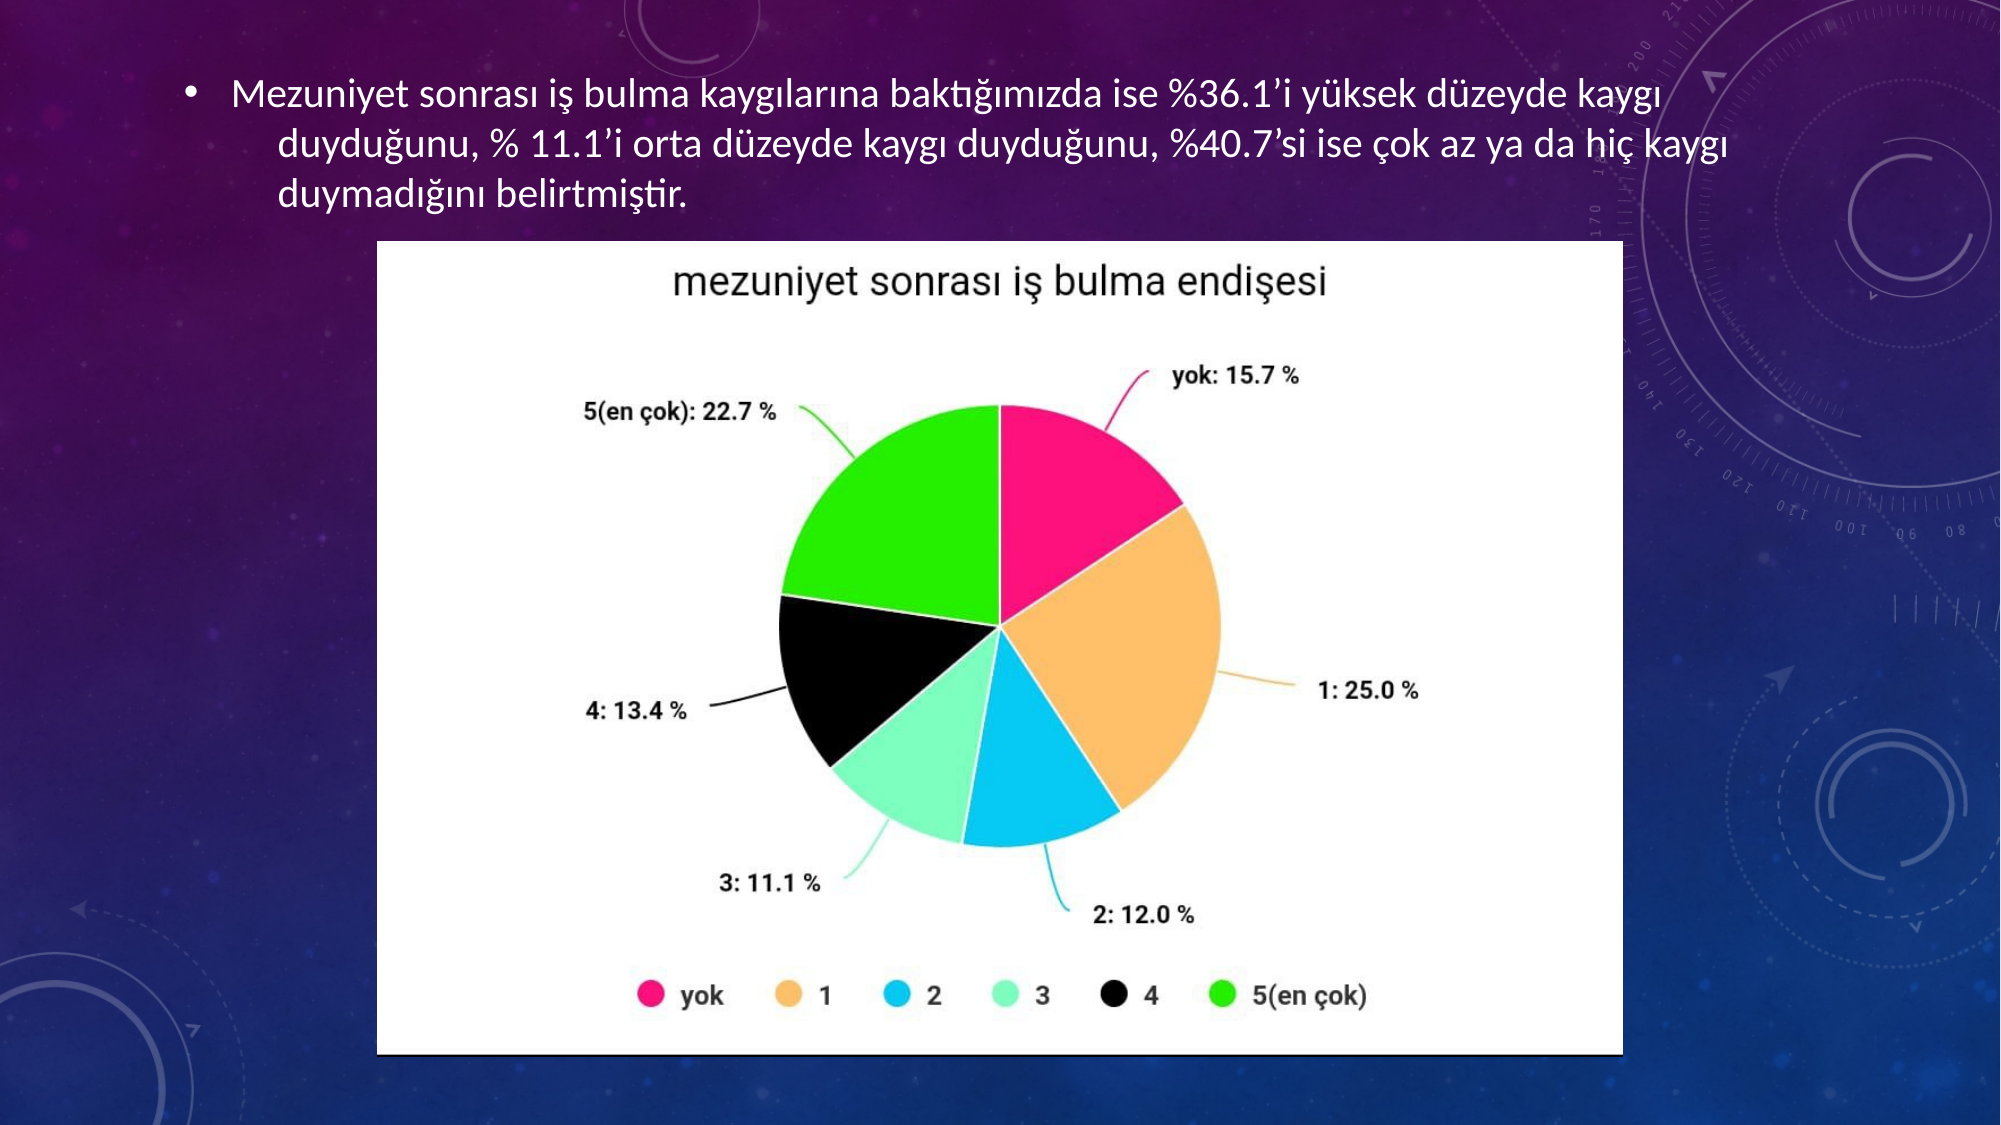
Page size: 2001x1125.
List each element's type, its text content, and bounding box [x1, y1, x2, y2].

text_box Mezuniyet sonrası iş bulma kaygılarına baktığımızda ise %36.1’i yüksek düzeyde kaygı duyduğunu, % 11.1’i orta düzeyde kaygı duyduğunu, %40.7’si ise çok az ya da hiç kaygı duymadığını belirtmiştir. [169, 0, 1832, 476]
picture [377, 476, 1623, 1057]
